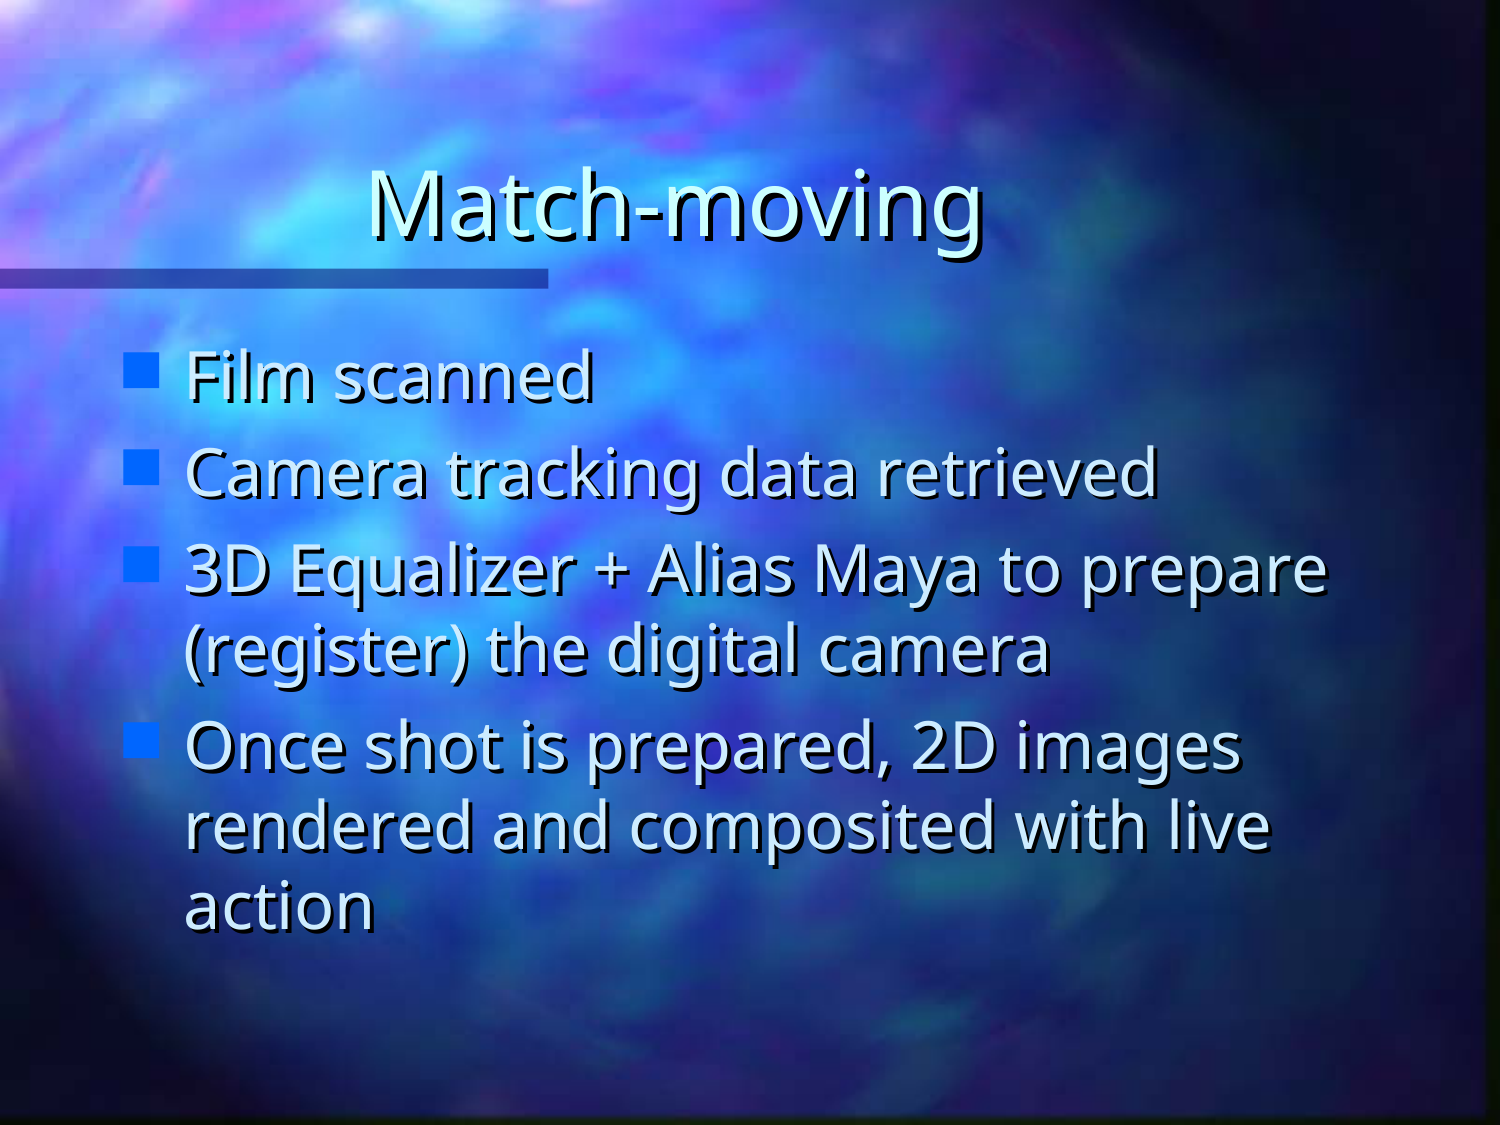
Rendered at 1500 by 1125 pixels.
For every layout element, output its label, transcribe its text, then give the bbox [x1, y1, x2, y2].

picture [0, 0, 1500, 1125]
title Match-moving [37, 74, 1313, 263]
list Film scanned Camera tracking data retrieved 3D Equalizer + Alias Maya to prepare (register) the digital camera Once shot is prepared, 2D images rendered and composited with live action [112, 324, 1388, 1001]
